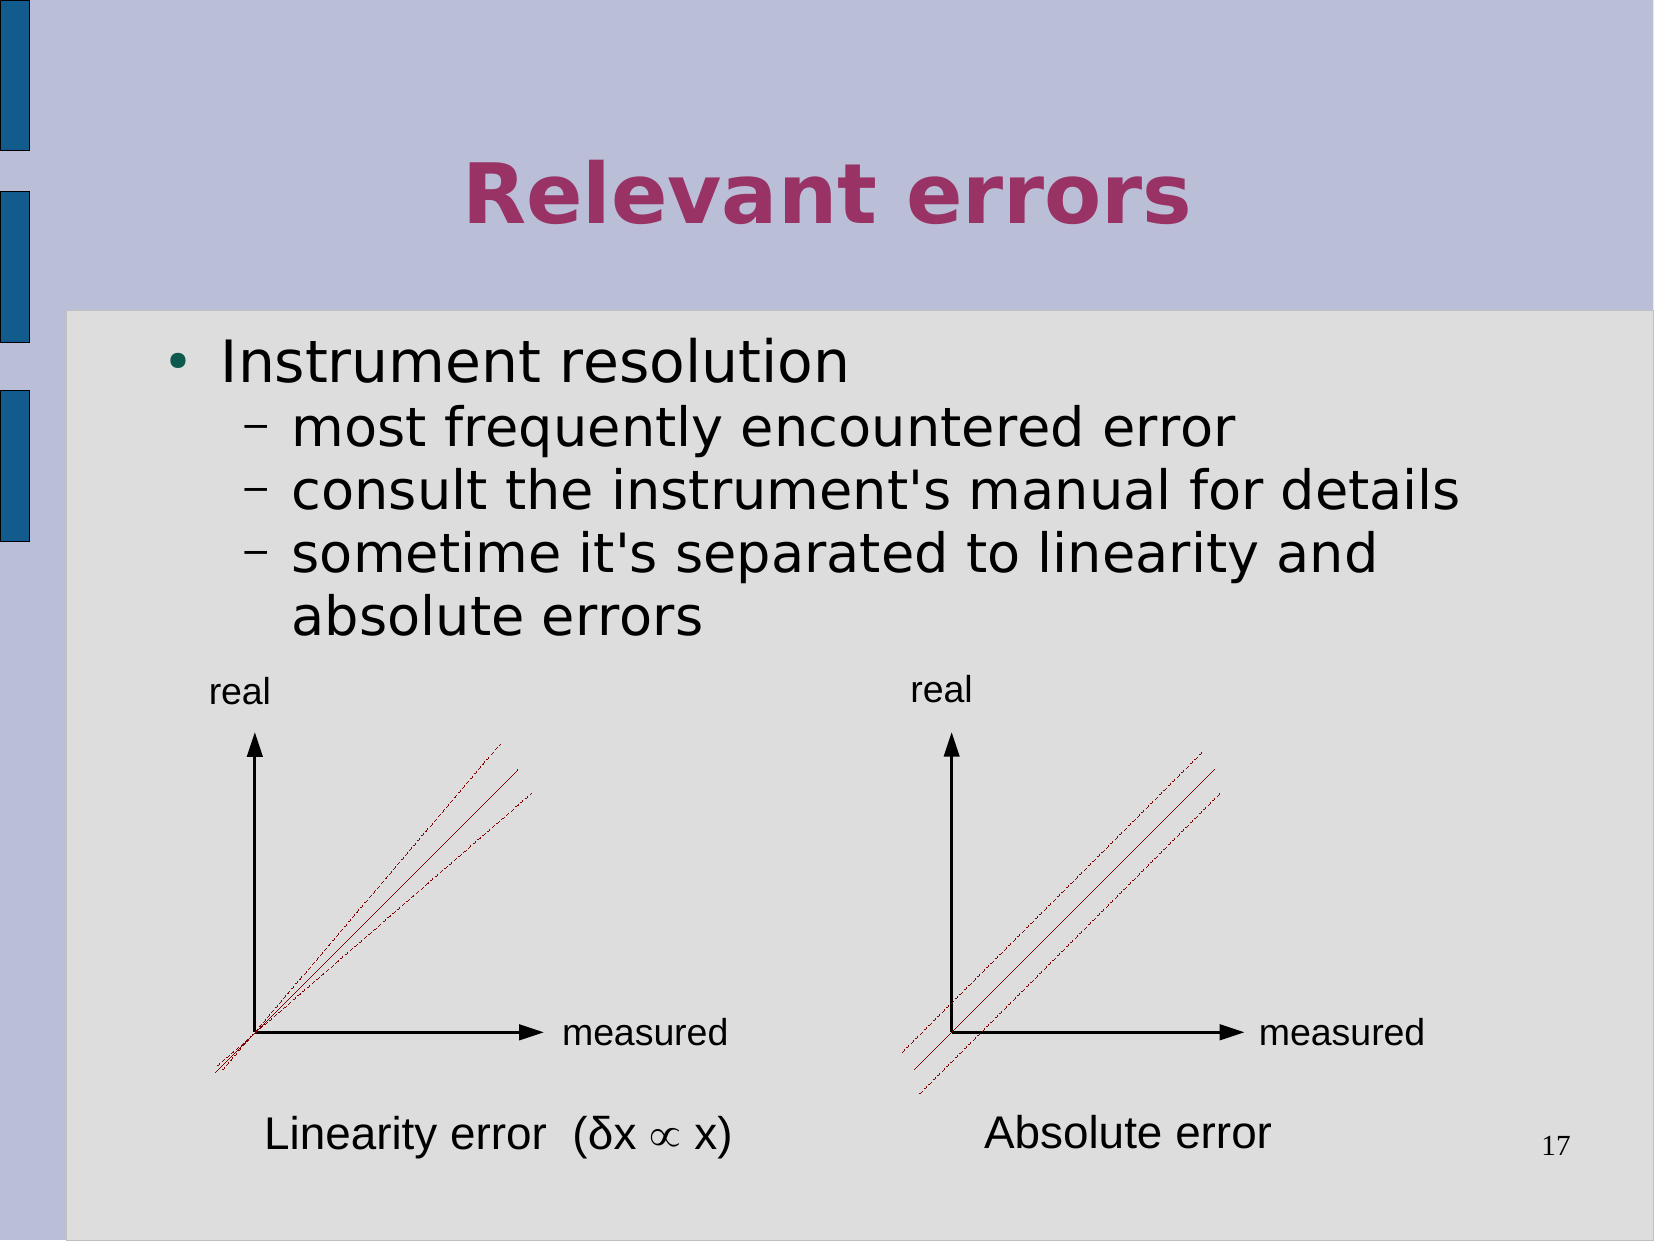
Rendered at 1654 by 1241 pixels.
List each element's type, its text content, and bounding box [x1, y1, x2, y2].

text_box measured [547, 1004, 744, 1062]
text_box real [895, 661, 994, 719]
title Relevant errors [121, 98, 1534, 291]
text_box real [193, 662, 286, 720]
text_box Absolute error [969, 1099, 1288, 1166]
list Instrument resolution most frequently encountered error consult the instrument's manual for details sometime it's separated to linearity and absolute errors [150, 328, 1563, 649]
text_box measured [1244, 1004, 1441, 1062]
text_box Linearity error (δx ∝ x) [249, 1100, 747, 1167]
